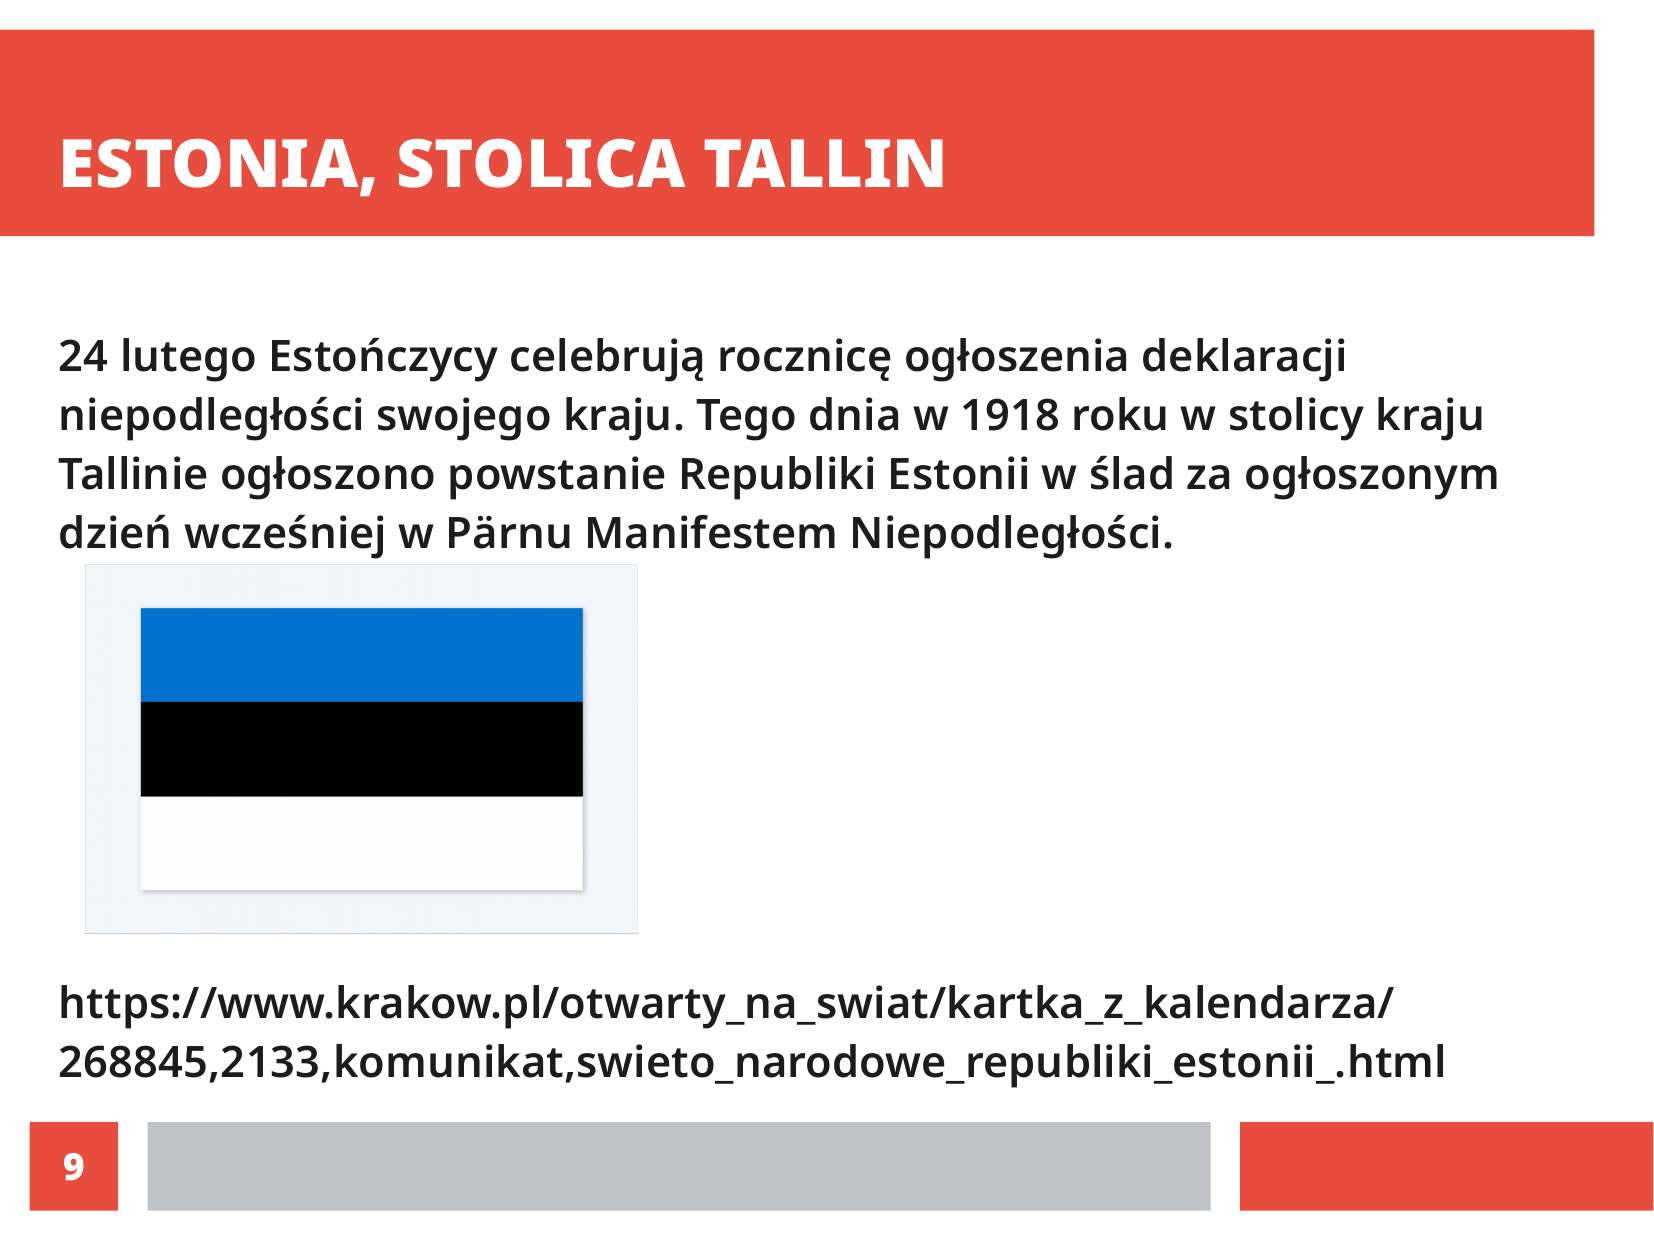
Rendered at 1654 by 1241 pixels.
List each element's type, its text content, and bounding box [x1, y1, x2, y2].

title ESTONIA, STOLICA TALLIN [59, 59, 1595, 207]
picture [85, 564, 638, 934]
list 24 lutego Estończycy celebrują rocznicę ogłoszenia deklaracji niepodległości swojego kraju. Tego dnia w 1918 roku w stolicy kraju Tallinie ogłoszono powstanie Republiki Estonii w ślad za ogłoszonym dzień wcześniej w Pärnu Manifestem Niepodległości. https://www.krakow.pl/otwarty_na_swiat/kartka_z_kalendarza/268845,2133,komunikat,swieto_narodowe_republiki_estonii_.html [59, 324, 1565, 1093]
